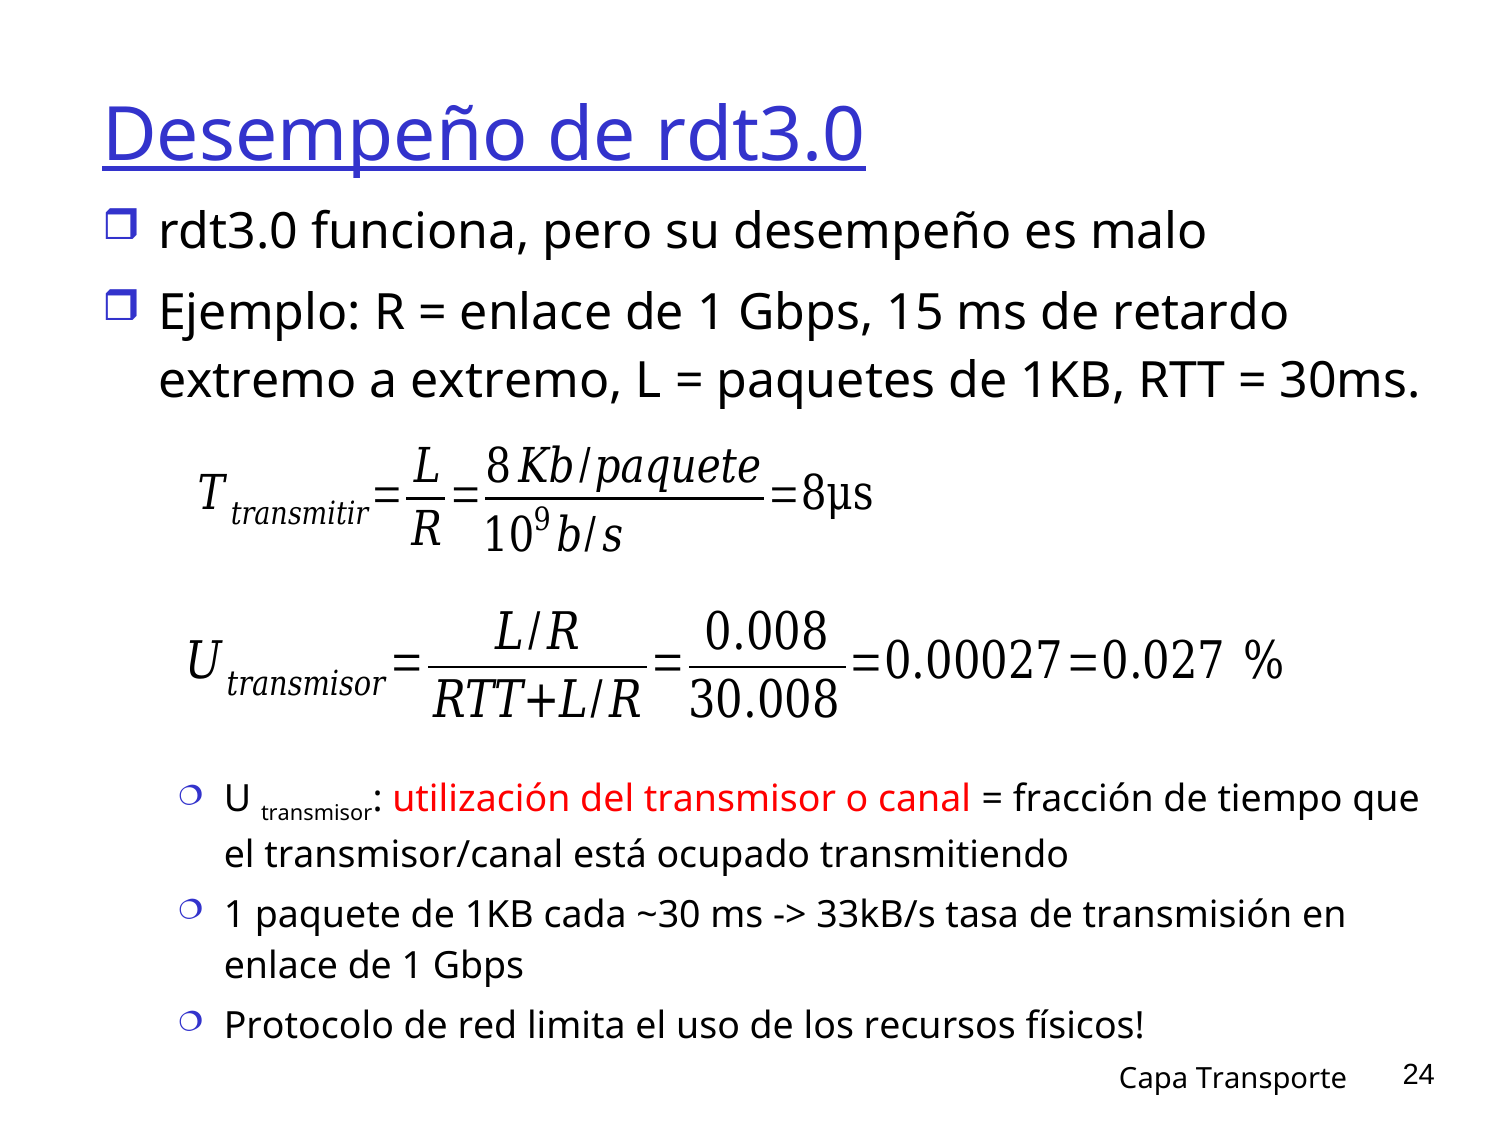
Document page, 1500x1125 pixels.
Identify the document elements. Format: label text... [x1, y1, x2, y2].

title Desempeño de rdt3.0 [87, 37, 1363, 187]
chart [187, 436, 888, 581]
chart [174, 600, 1301, 730]
text_box U transmisor: utilización del transmisor o canal = fracción de tiempo que el transmisor/canal está ocupado transmitiendo 1 paquete de 1KB cada ~30 ms -> 33kB/s tasa de transmisión en enlace de 1 Gbps Protocolo de red limita el uso de los recursos físicos! [87, 763, 1461, 1014]
list rdt3.0 funciona, pero su desempeño es malo Ejemplo: R = enlace de 1 Gbps, 15 ms de retardo extremo a extremo, L = paquetes de 1KB, RTT = 30ms. [87, 187, 1475, 456]
